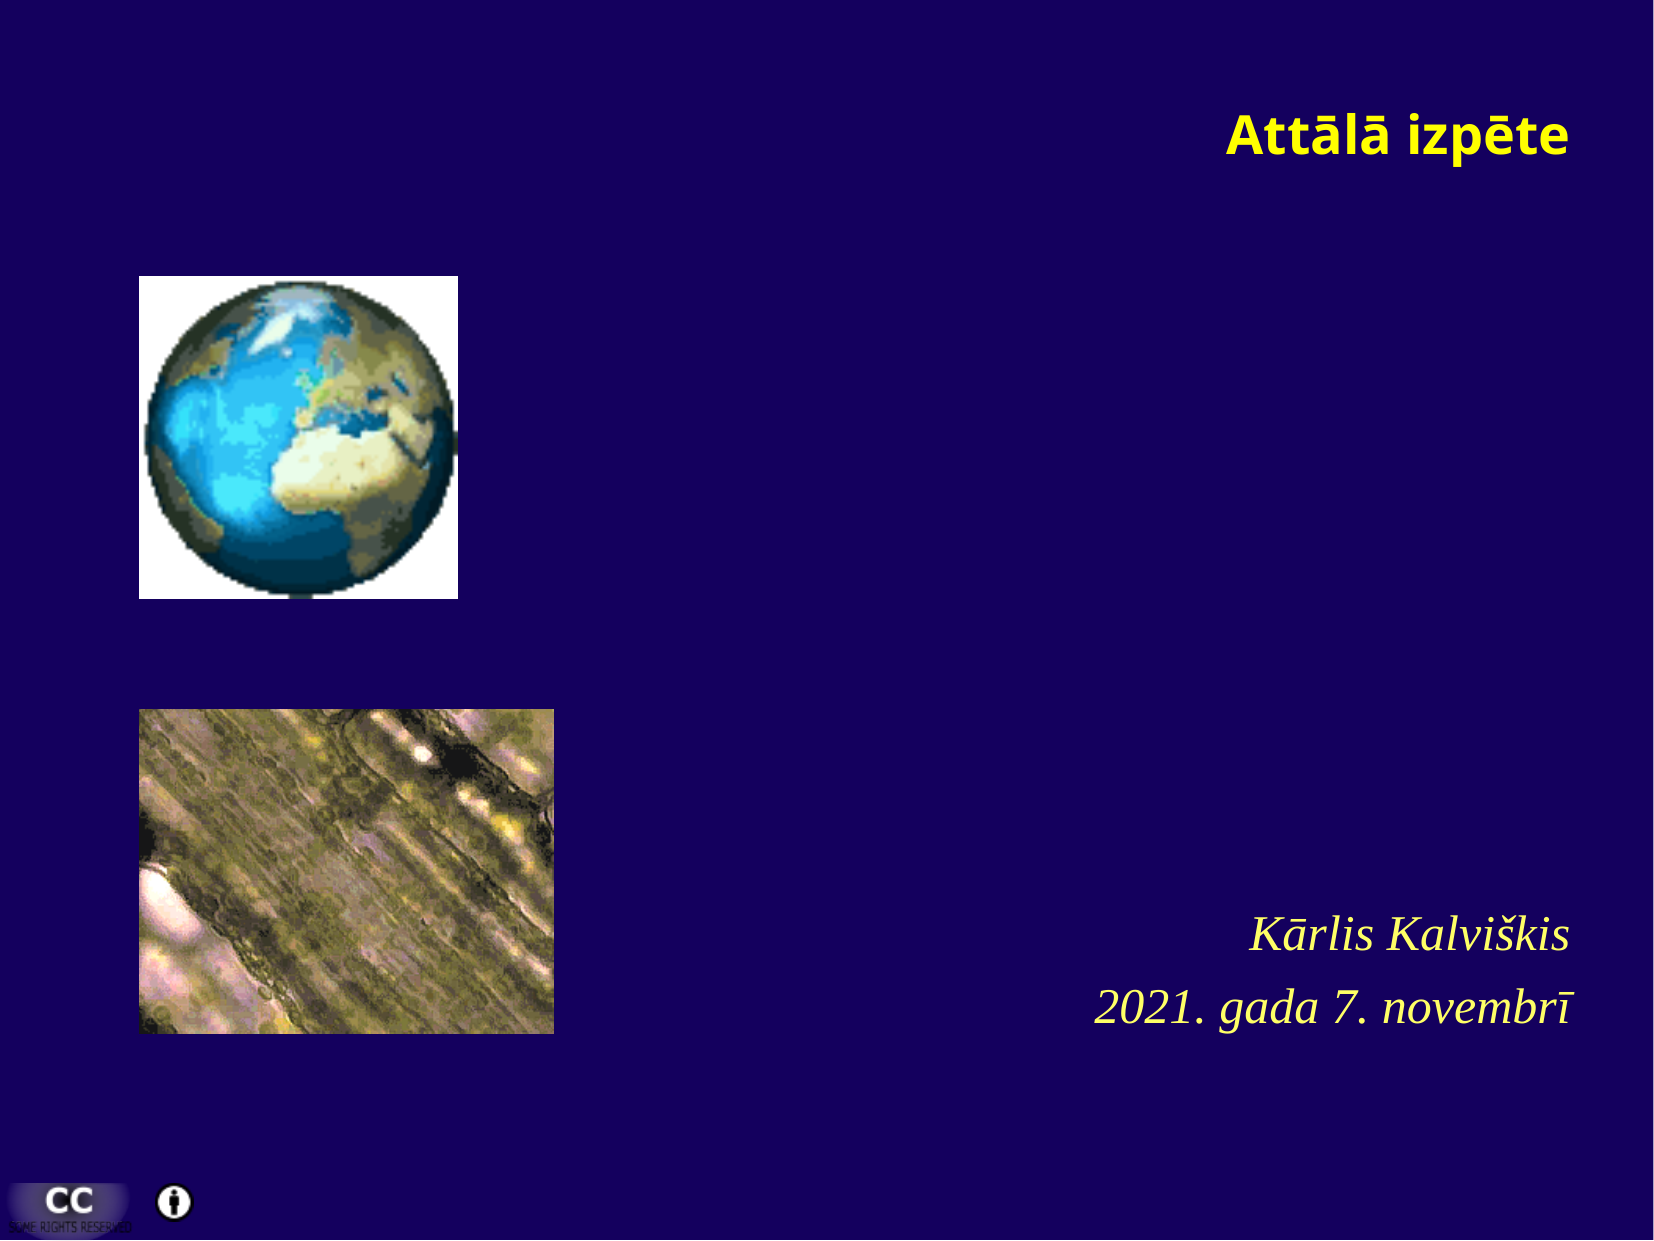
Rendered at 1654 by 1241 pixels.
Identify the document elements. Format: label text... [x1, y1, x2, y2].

picture [155, 1183, 194, 1222]
picture [139, 709, 554, 1034]
text_box Kārlis Kalviškis 2021. gada 7. novembrī [1041, 754, 1571, 1034]
picture [0, 1183, 141, 1241]
picture [139, 276, 458, 599]
title Attālā izpēte [82, 96, 1571, 331]
